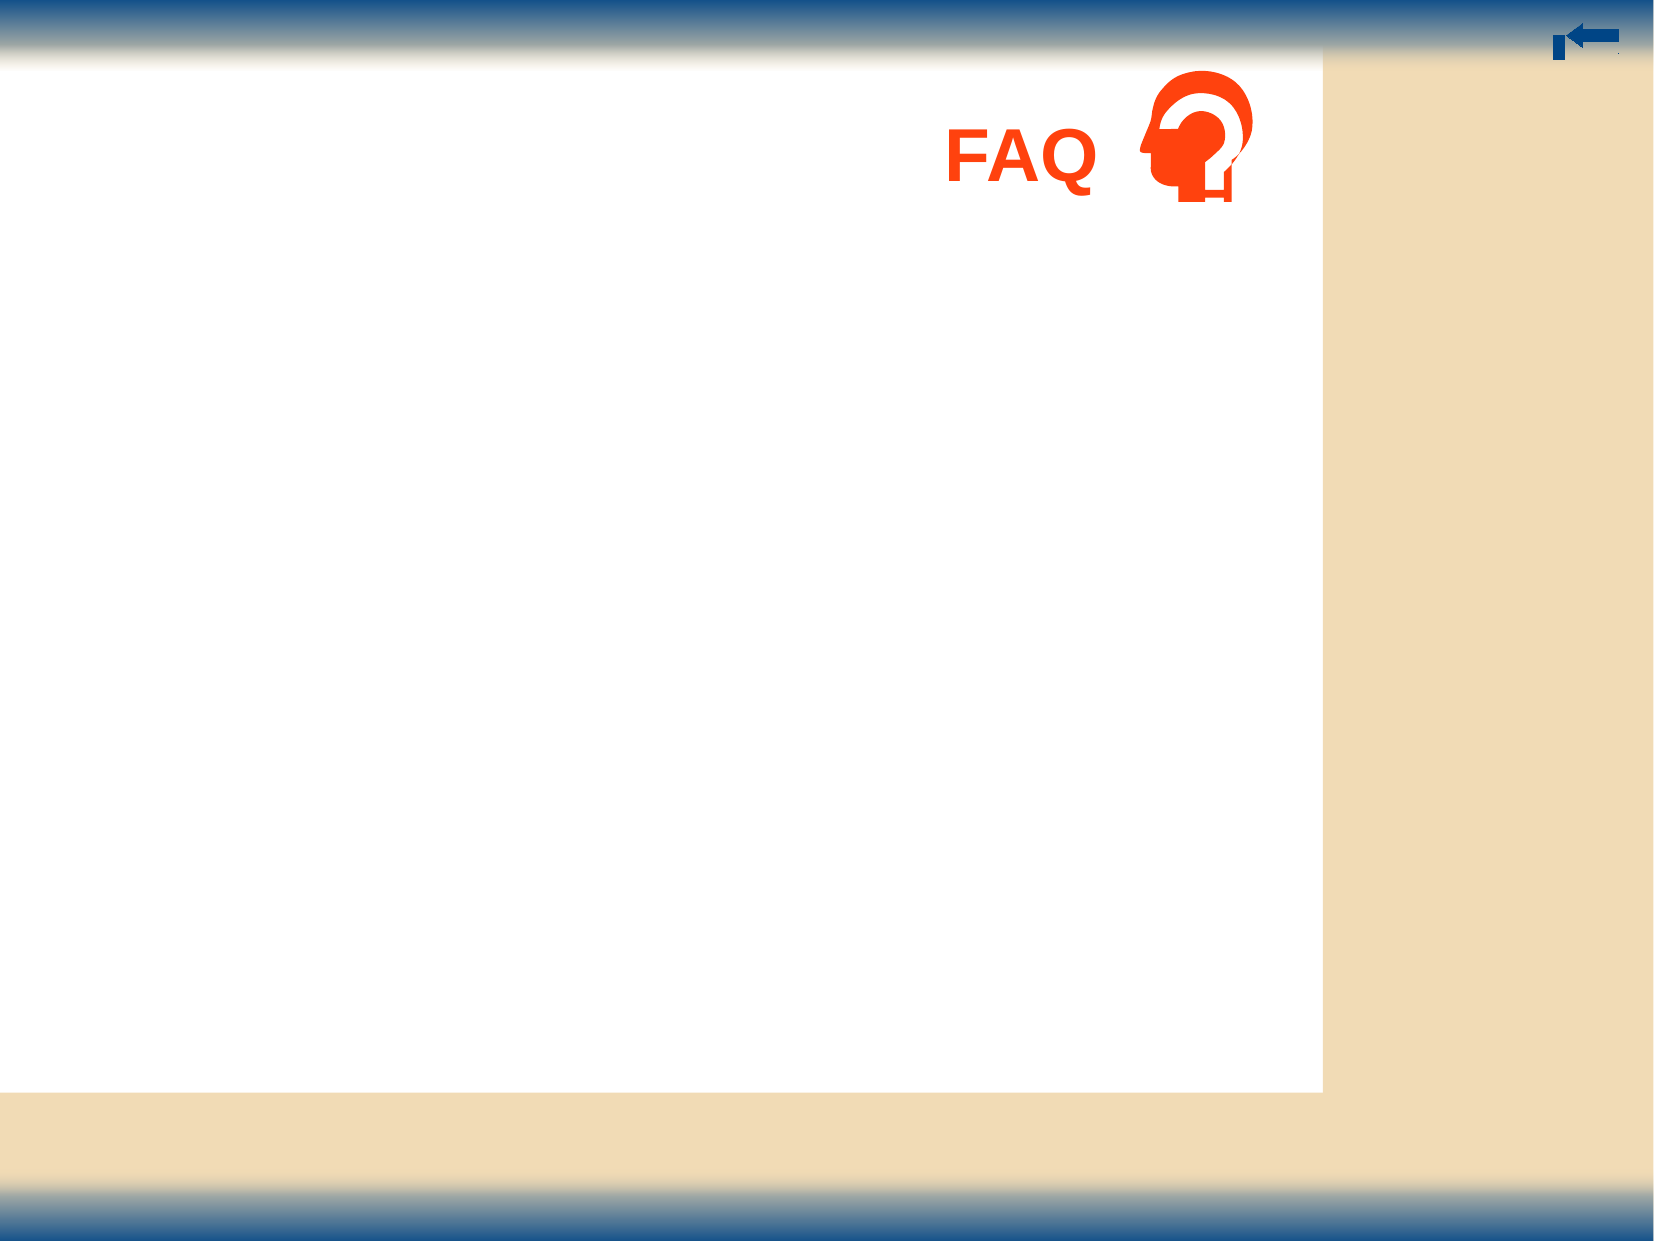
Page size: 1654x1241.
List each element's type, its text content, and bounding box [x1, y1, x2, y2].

text_box [0, 0, 1654, 1241]
text_box FAQ [897, 106, 1146, 206]
